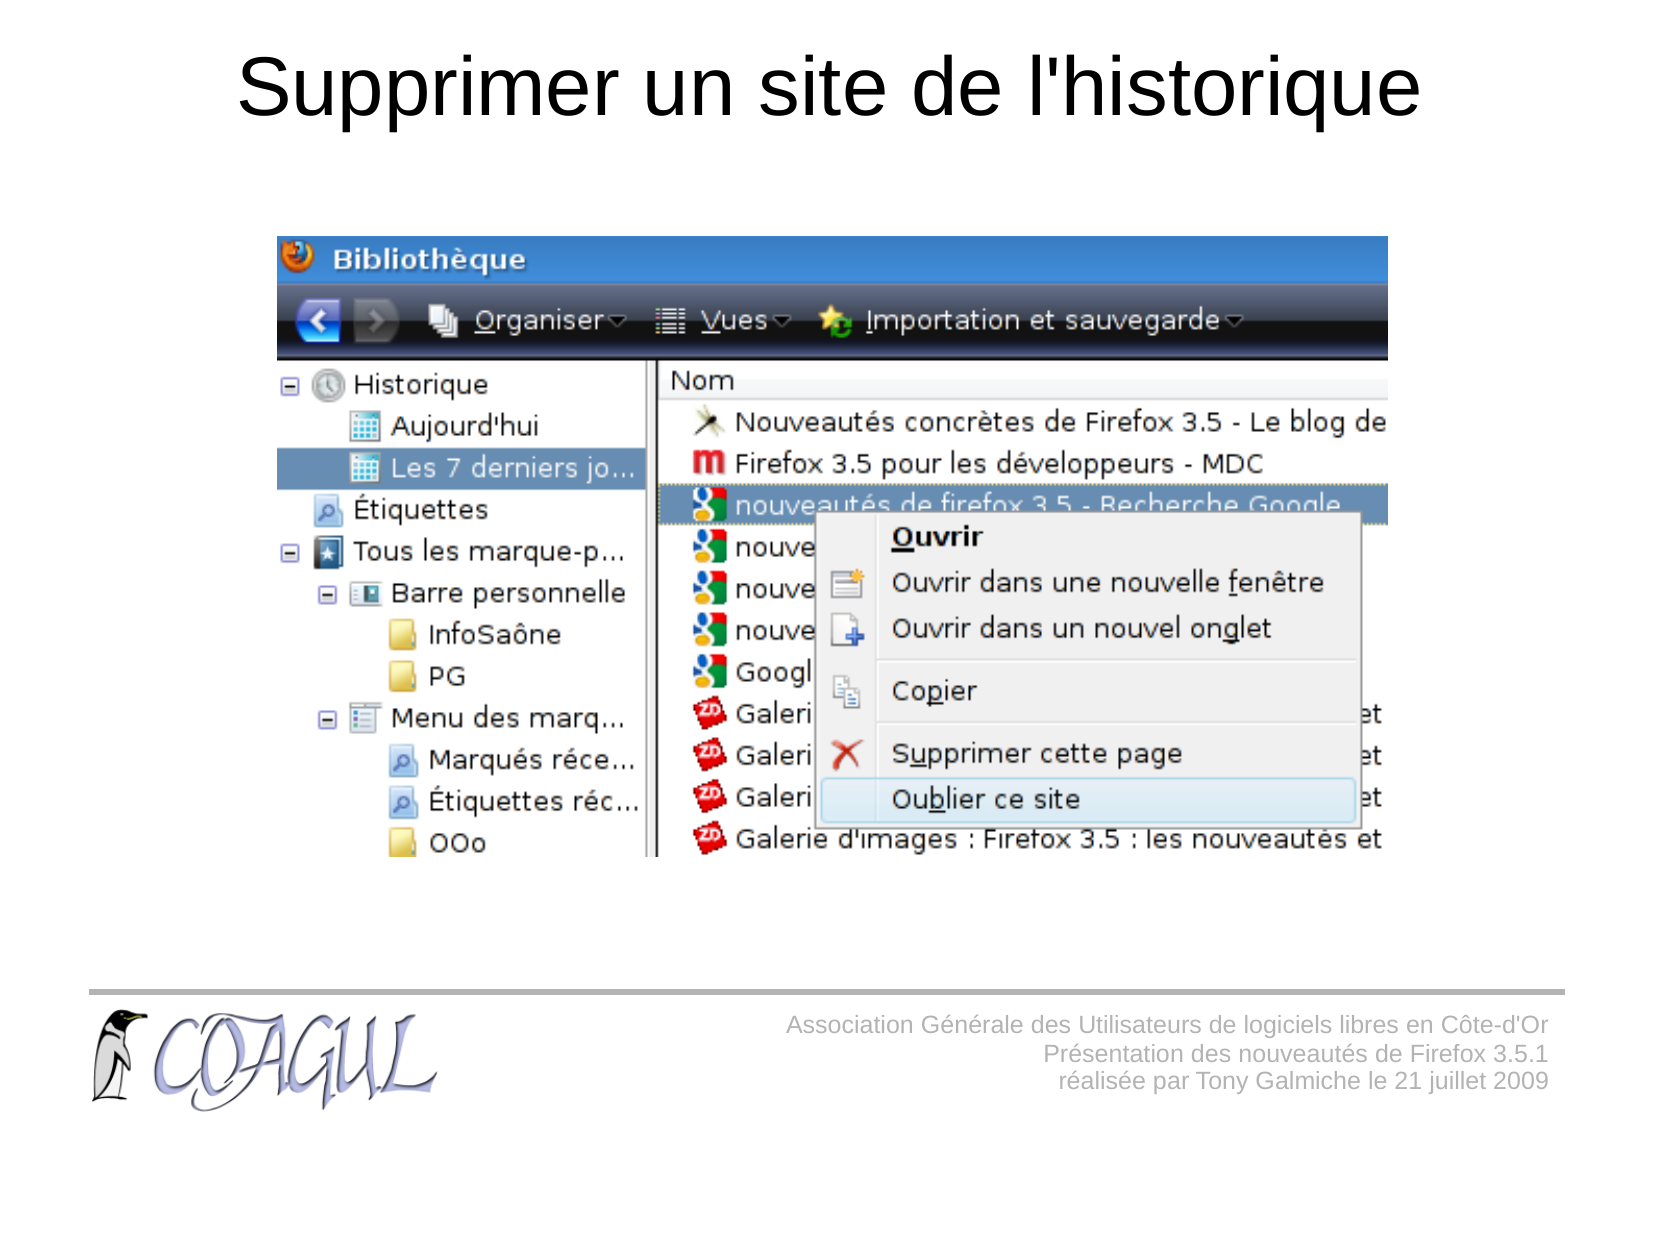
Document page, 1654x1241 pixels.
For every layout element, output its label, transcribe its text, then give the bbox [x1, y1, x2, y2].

picture [277, 236, 1388, 857]
picture [88, 1006, 443, 1117]
title Supprimer un site de l'historique [88, 33, 1571, 141]
